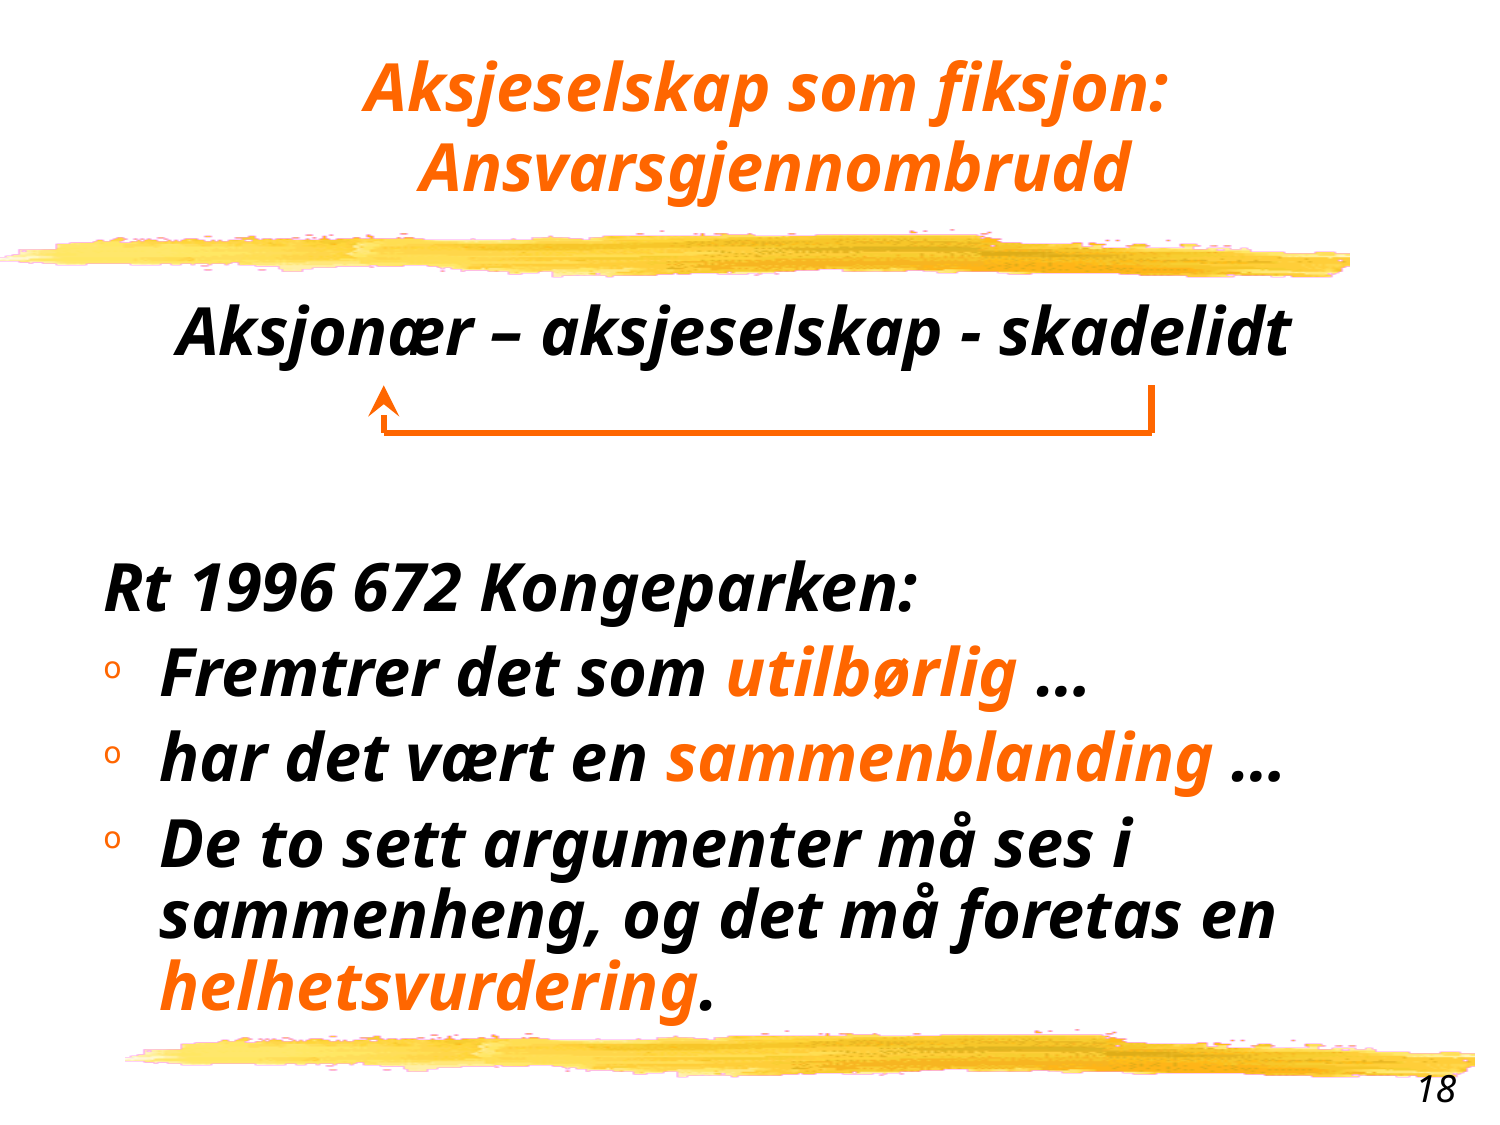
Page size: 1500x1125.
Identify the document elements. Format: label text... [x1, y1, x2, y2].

picture [125, 1024, 1475, 1088]
list Aksjonær – aksjeselskap - skadelidt Rt 1996 672 Kongeparken: Fremtrer det som utilbørlig … har det vært en sammenblanding … De to sett argumenter må ses i sammenheng, og det må foretas en helhetsvurdering. [88, 290, 1431, 1041]
slide_number <number> [1400, 1050, 1500, 1125]
picture [0, 224, 1350, 288]
title Aksjeselskap som fiksjon: Ansvarsgjennombrudd [34, 23, 1500, 226]
